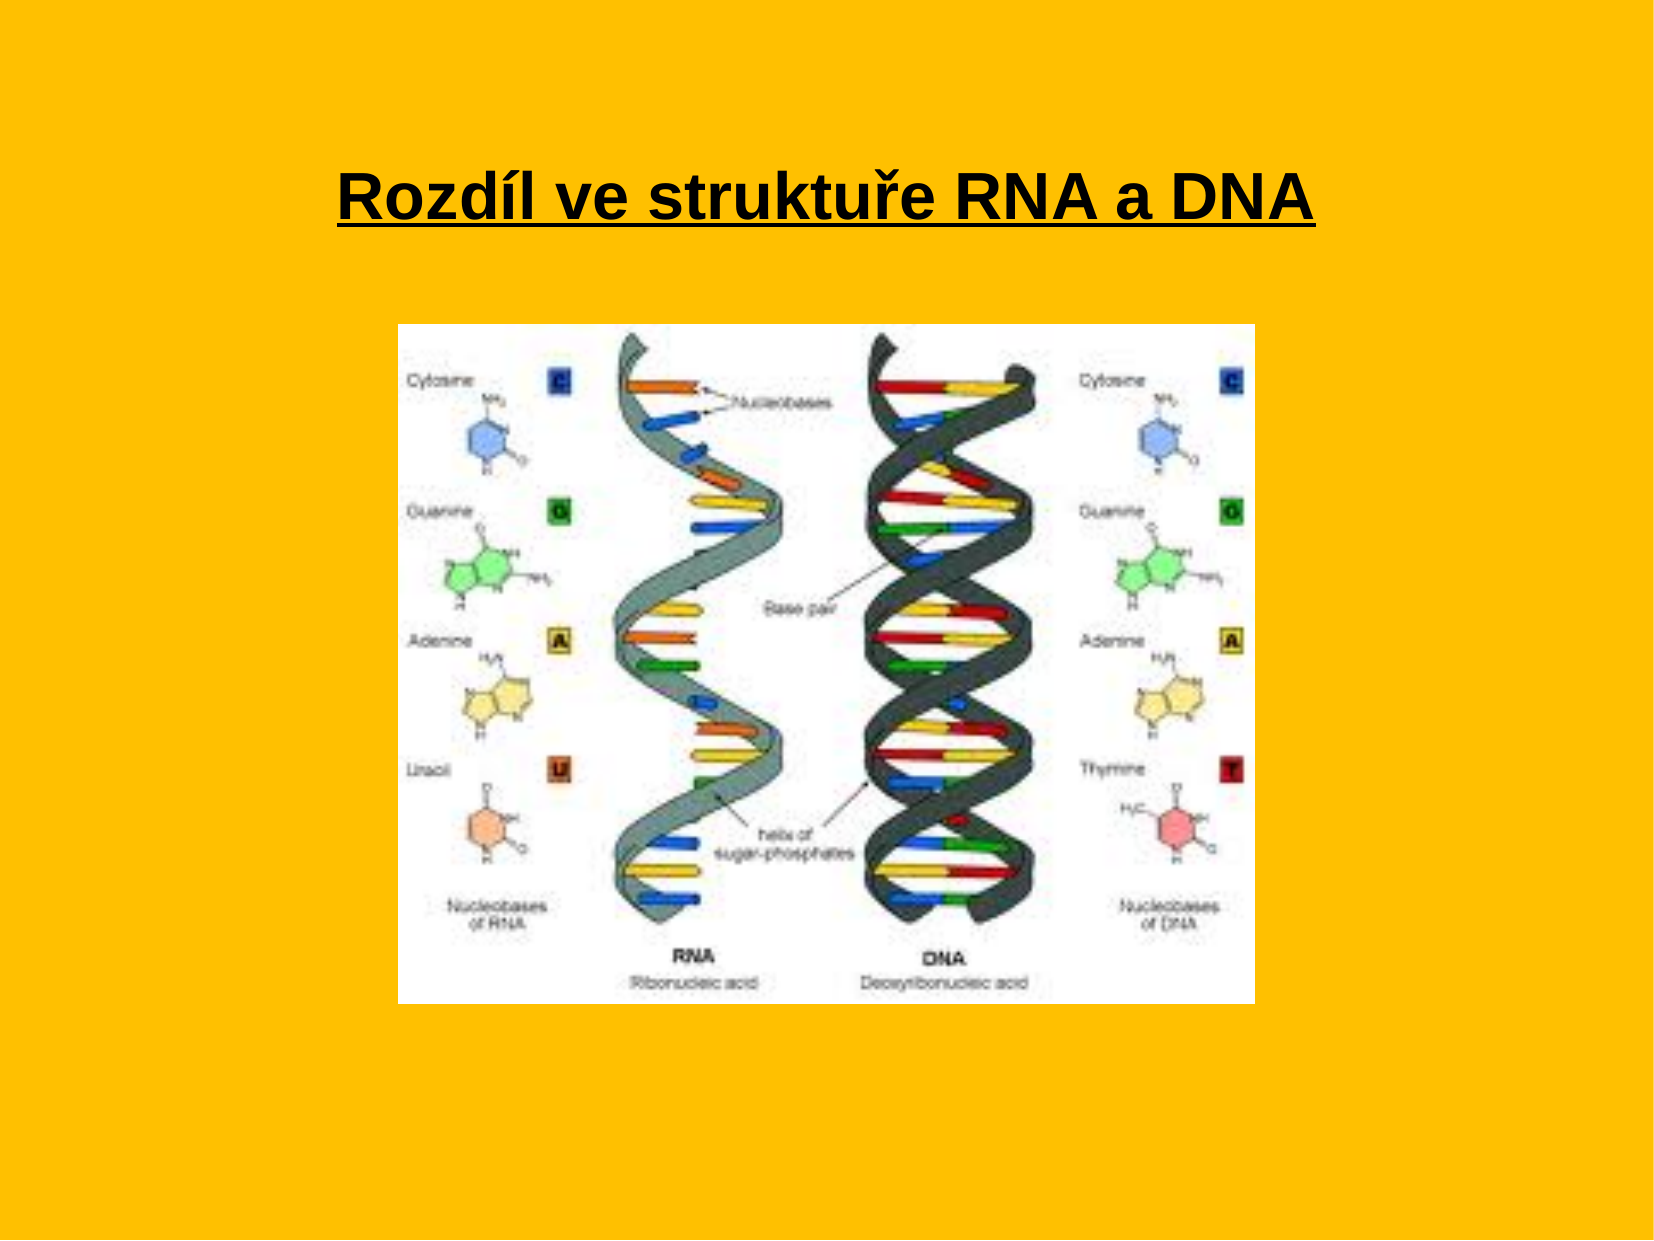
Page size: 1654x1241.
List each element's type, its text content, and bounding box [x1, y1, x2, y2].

title Rozdíl ve struktuře RNA a DNA [82, 49, 1571, 257]
picture [398, 324, 1255, 1004]
